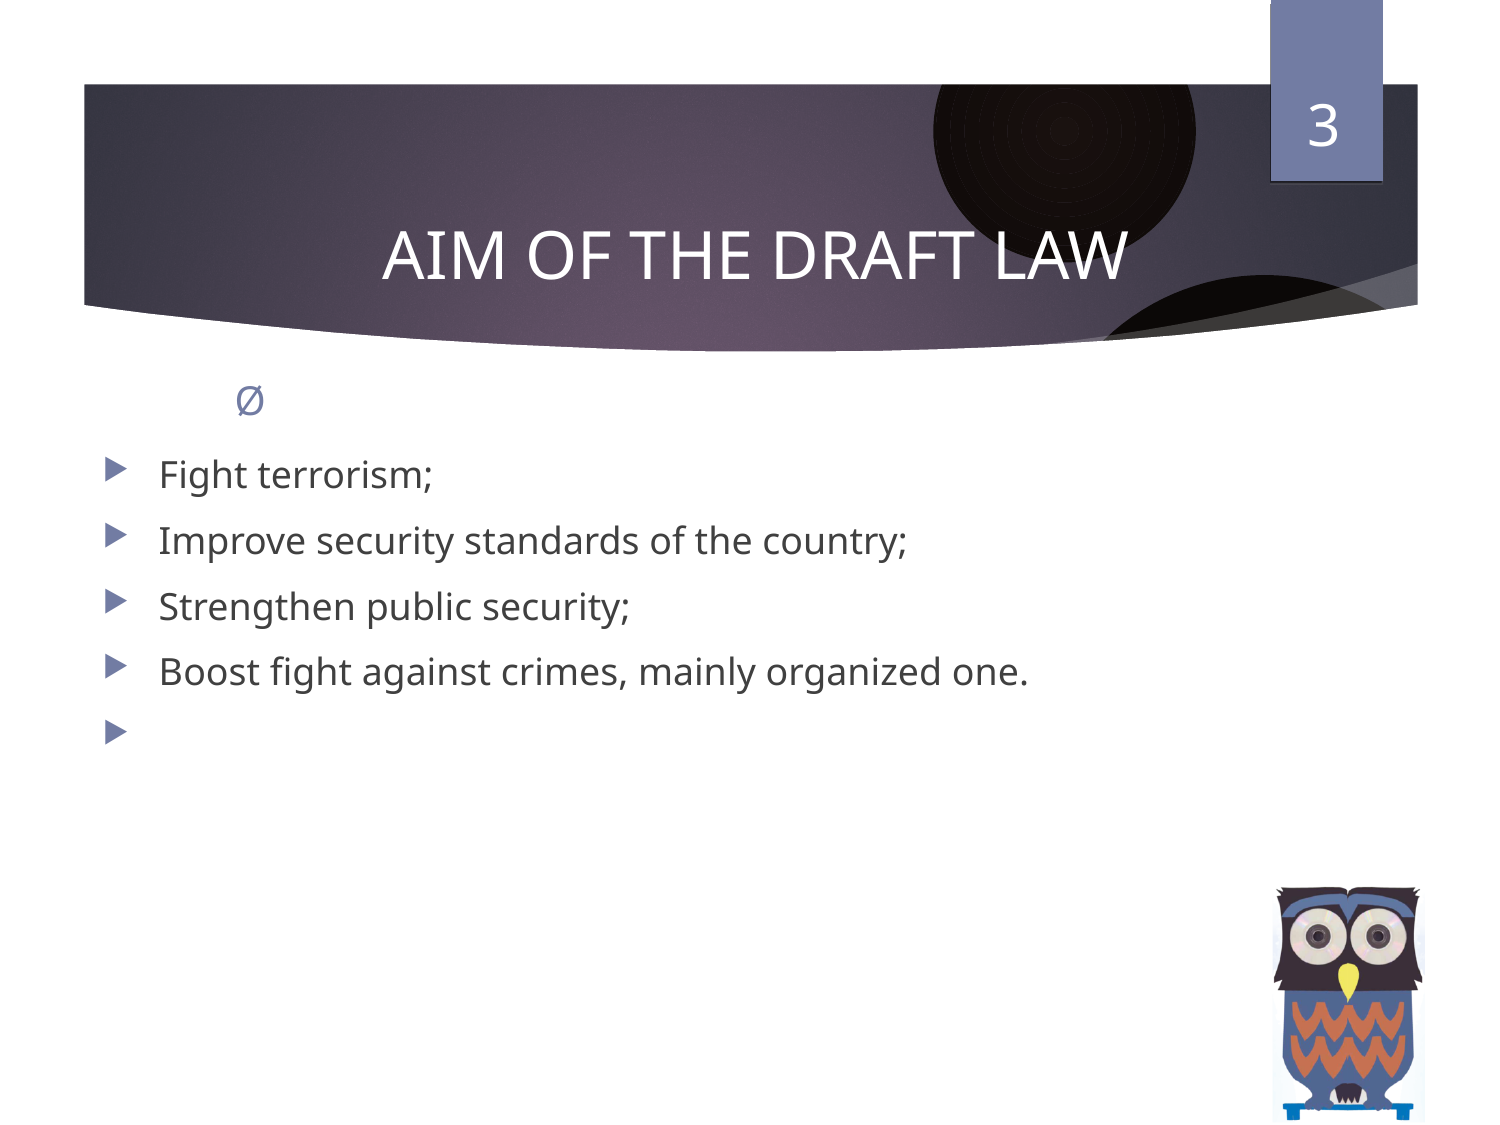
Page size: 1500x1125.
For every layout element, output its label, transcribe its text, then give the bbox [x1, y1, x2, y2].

picture [1272, 862, 1426, 1125]
title AIM OF THE DRAFT LAW [237, 125, 1276, 269]
text_box [1259, 48, 1390, 175]
list Fight terrorism; Improve security standards of the country; Strengthen public security; Boost fight against crimes, mainly organized one. [87, 362, 1413, 1038]
